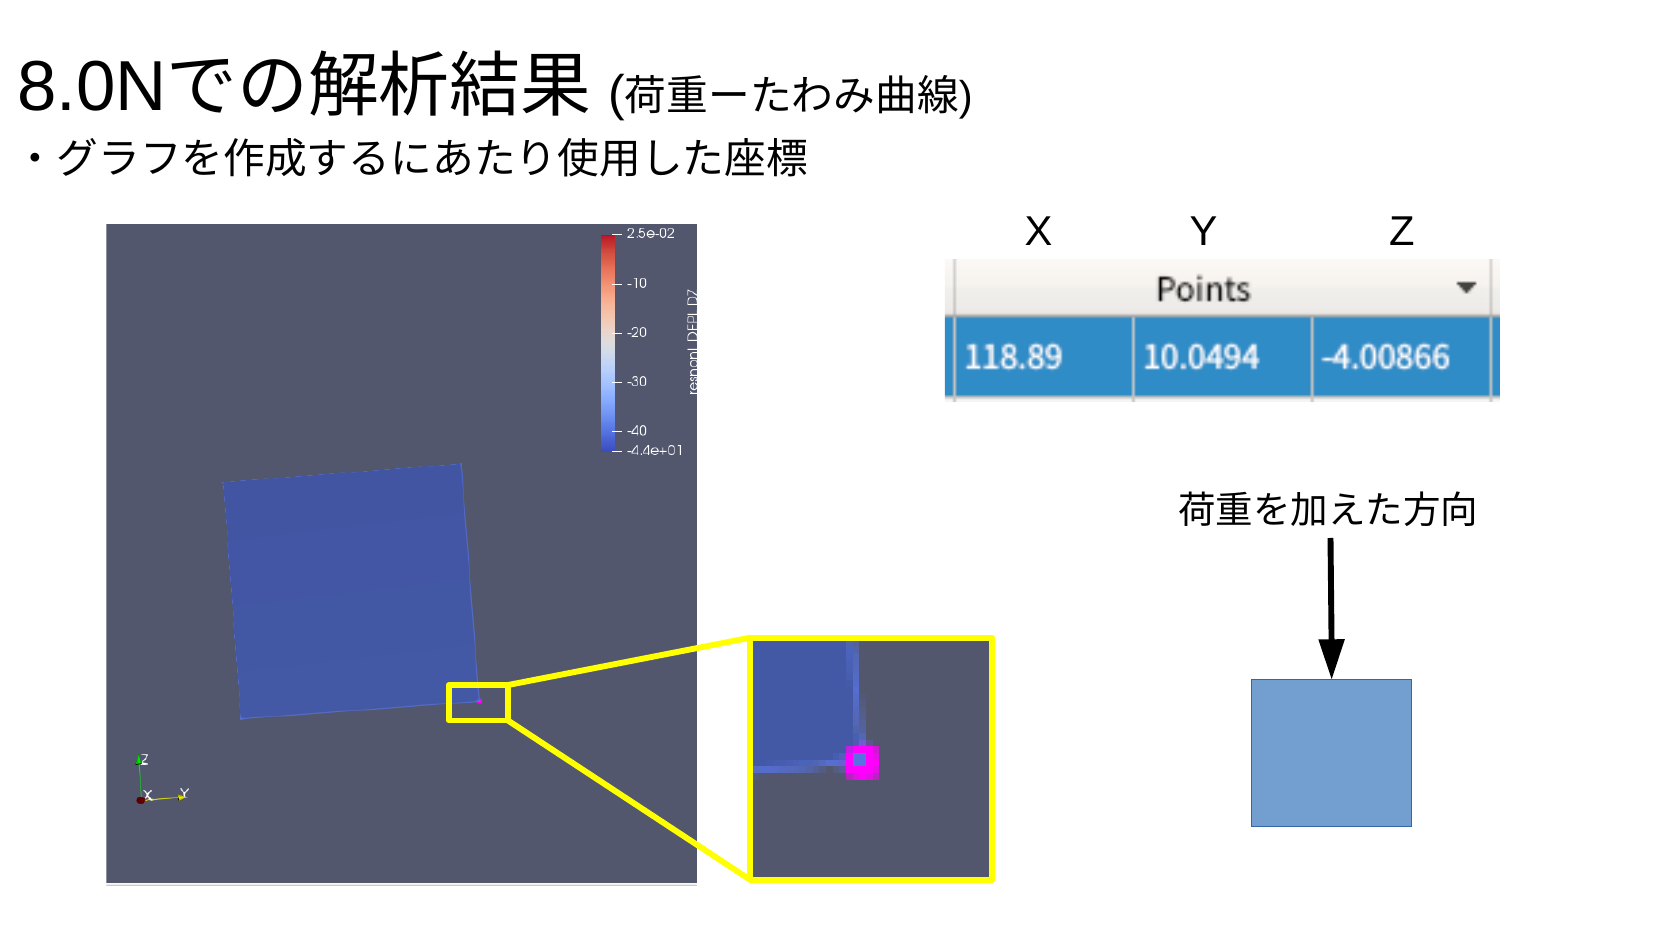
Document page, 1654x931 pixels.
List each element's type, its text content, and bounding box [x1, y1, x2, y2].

picture [753, 641, 989, 877]
text_box 荷重を加えた方向 [1163, 472, 1495, 651]
text_box [1251, 679, 1412, 827]
picture [106, 351, 697, 886]
title 8.0Nでの解析結果 (荷重ーたわみ曲線) [17, 0, 1205, 187]
picture [511, 652, 697, 840]
text_box X Y Z [1009, 200, 1489, 263]
text_box ・グラフを作成するにあたり使用した座標 [0, 118, 1123, 351]
picture [944, 259, 1500, 402]
picture [452, 688, 505, 718]
